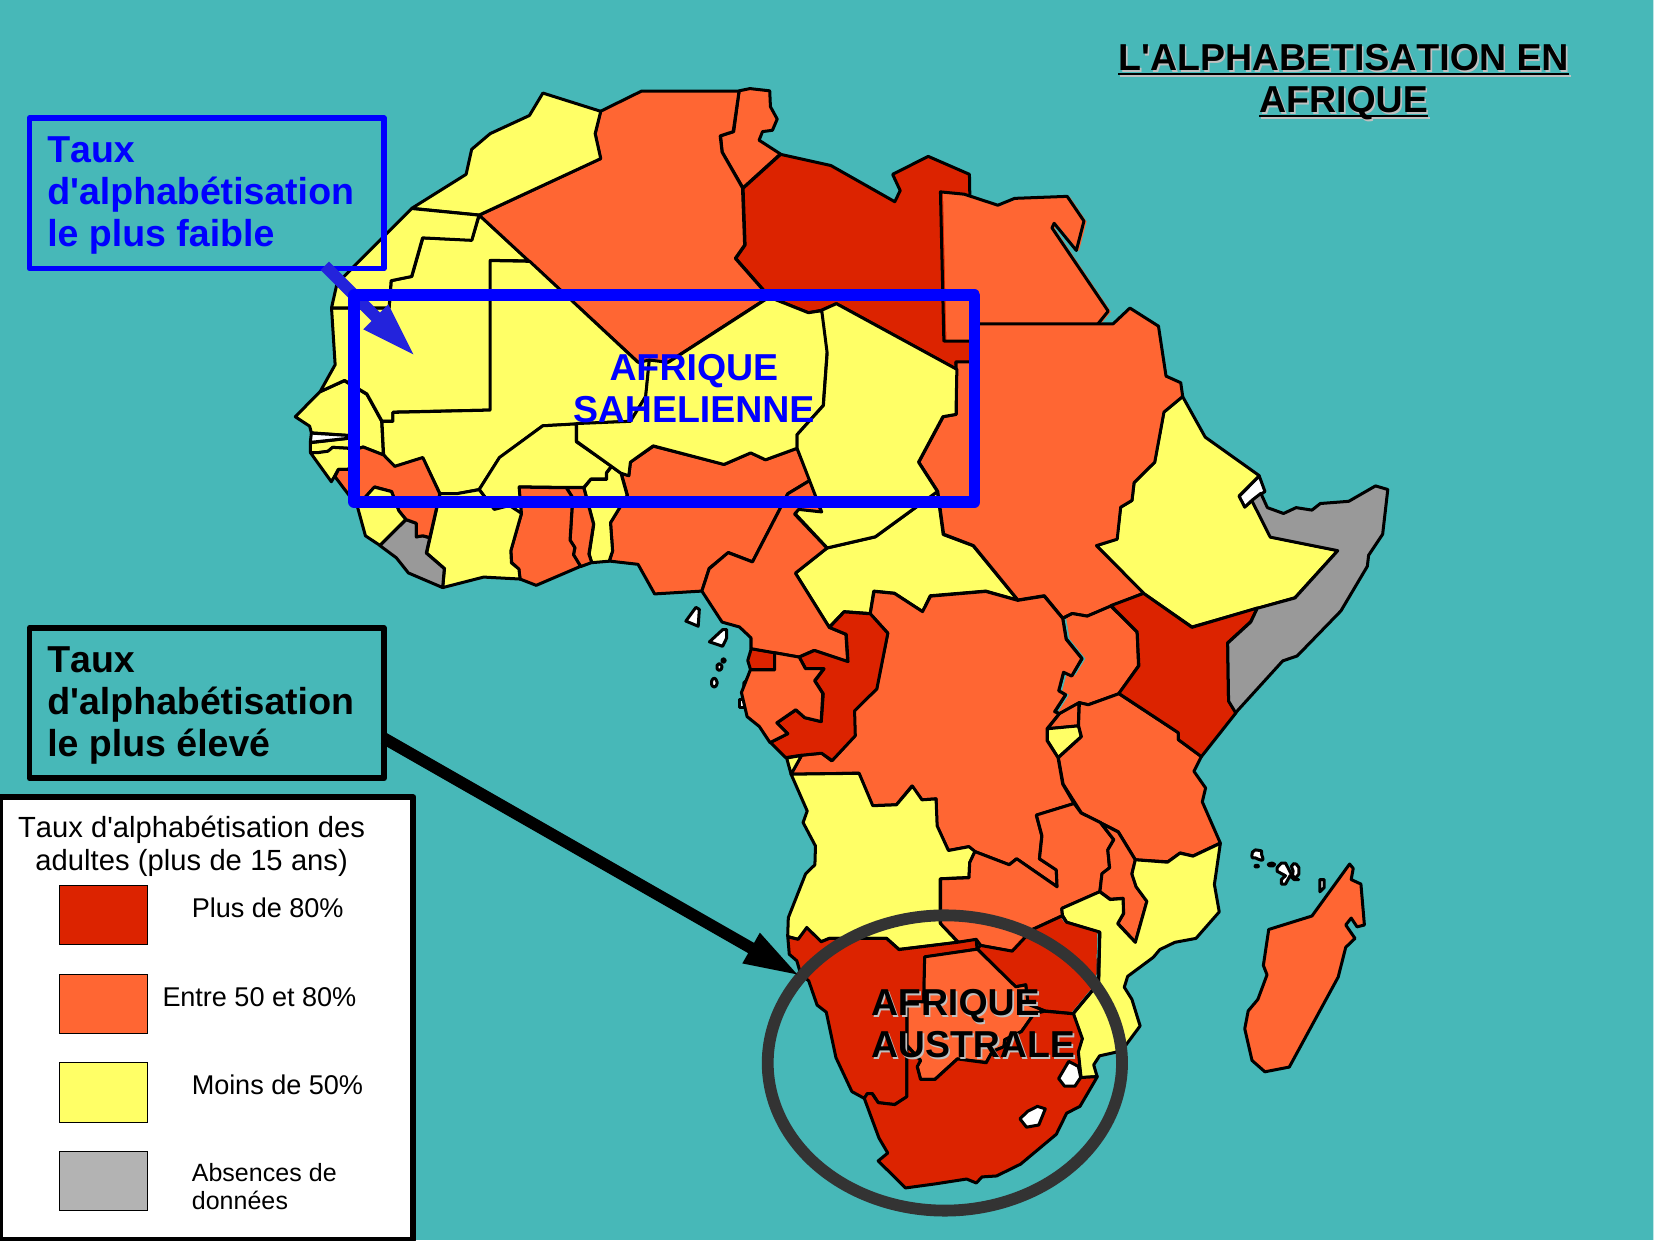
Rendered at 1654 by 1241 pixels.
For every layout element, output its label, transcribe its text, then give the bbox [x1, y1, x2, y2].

text_box Plus de 80% [177, 885, 384, 931]
text_box Moins de 50% [177, 1062, 384, 1108]
text_box [0, 797, 414, 1241]
text_box [1251, 849, 1263, 861]
text_box [1244, 864, 1365, 1072]
text_box L'ALPHABETISATION EN AFRIQUE [1092, 29, 1595, 131]
text_box AFRIQUE SAHELIENNE [472, 339, 916, 441]
text_box [360, 301, 969, 496]
text_box Absences de données [177, 1151, 355, 1223]
text_box [685, 607, 700, 627]
text_box [344, 88, 1388, 1044]
text_box [295, 287, 348, 494]
text_box [709, 629, 727, 647]
text_box [711, 678, 718, 688]
text_box Entre 50 et 80% [147, 974, 384, 1020]
text_box [1277, 863, 1299, 885]
text_box Taux d'alphabétisation le plus élevé [29, 627, 384, 779]
text_box [717, 663, 722, 671]
text_box Taux d'alphabétisation des adultes (plus de 15 ans) [0, 803, 384, 884]
text_box [1319, 879, 1325, 892]
text_box Taux d'alphabétisation le plus faible [29, 118, 384, 269]
text_box AFRIQUE AUSTRALE [856, 974, 1093, 1076]
text_box [807, 922, 1115, 1188]
